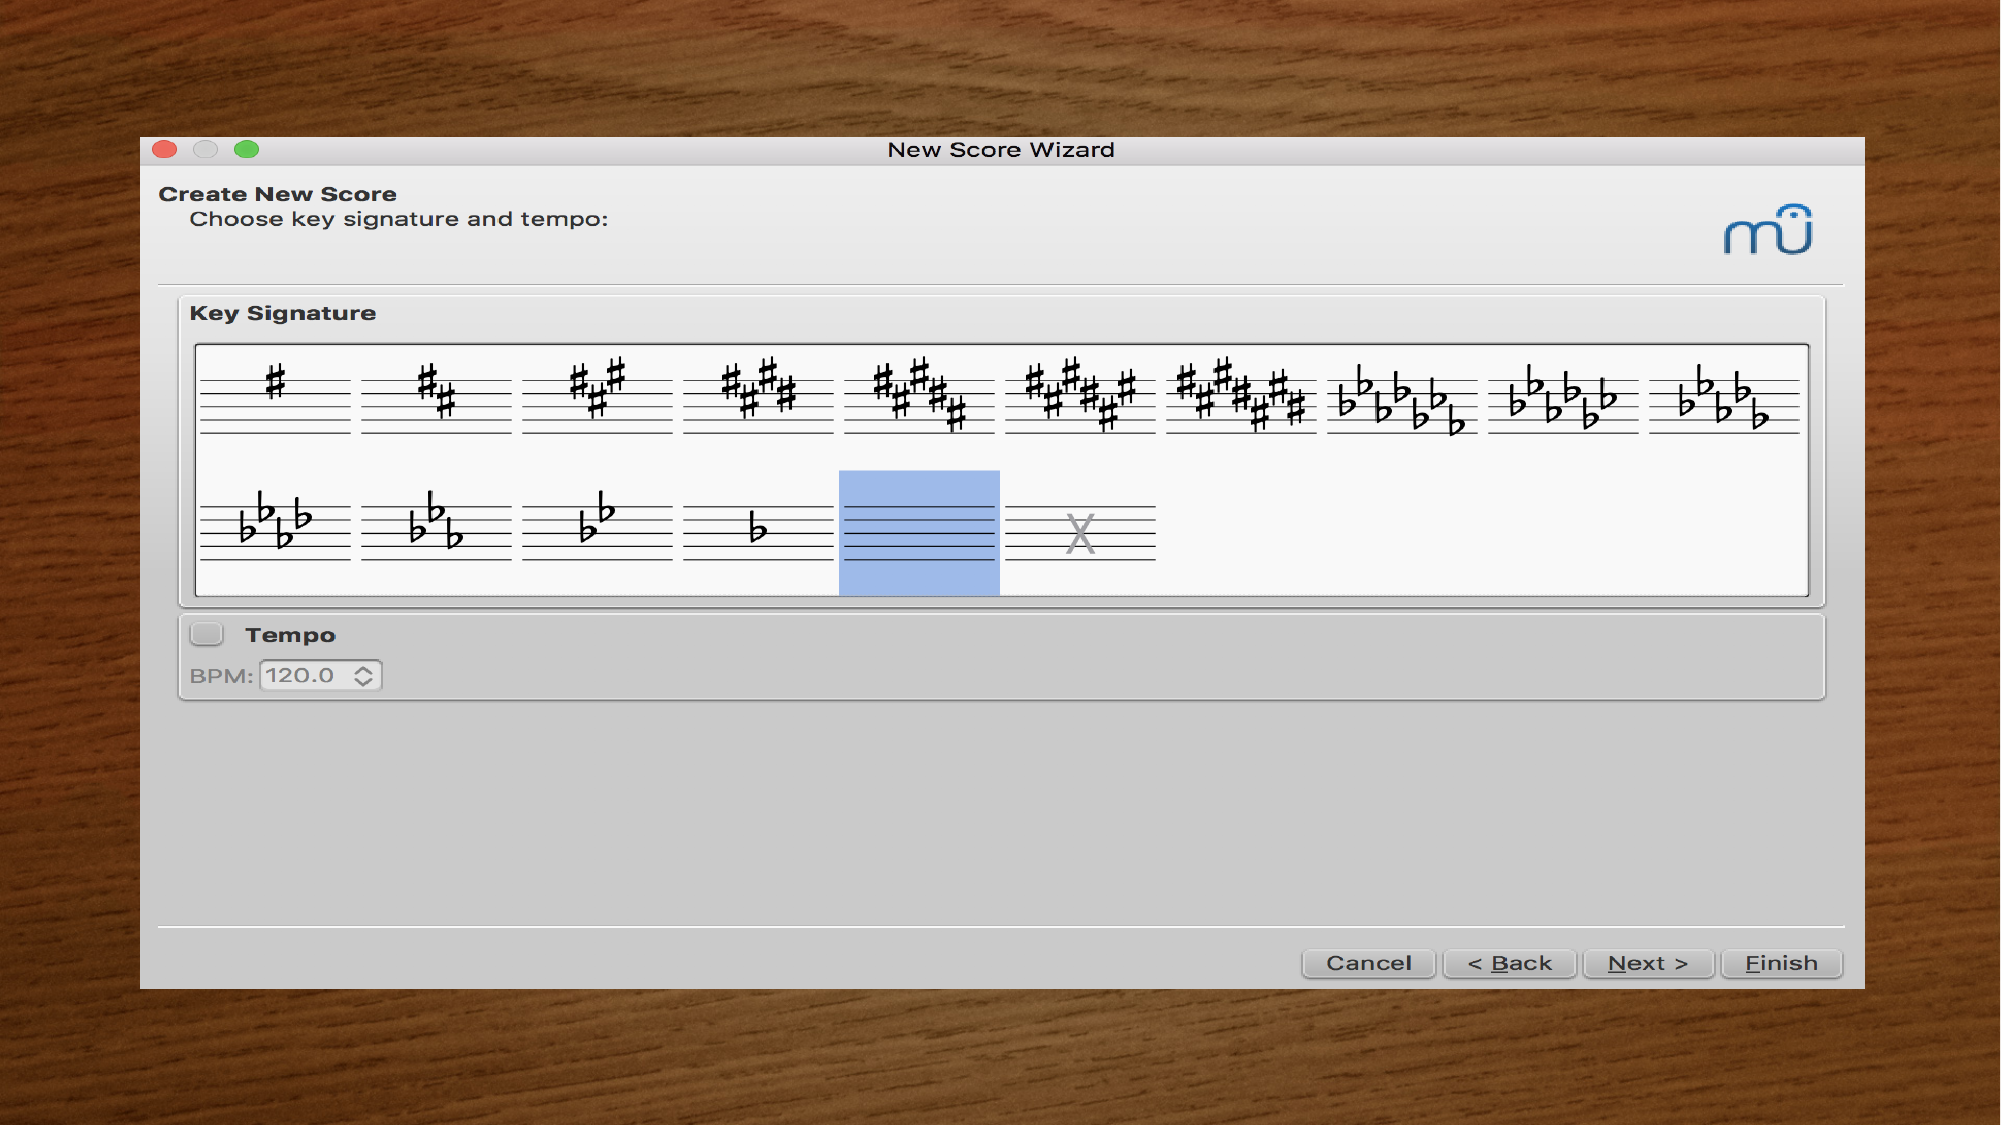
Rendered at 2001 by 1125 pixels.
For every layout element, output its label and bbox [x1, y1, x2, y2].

picture [140, 137, 1865, 989]
